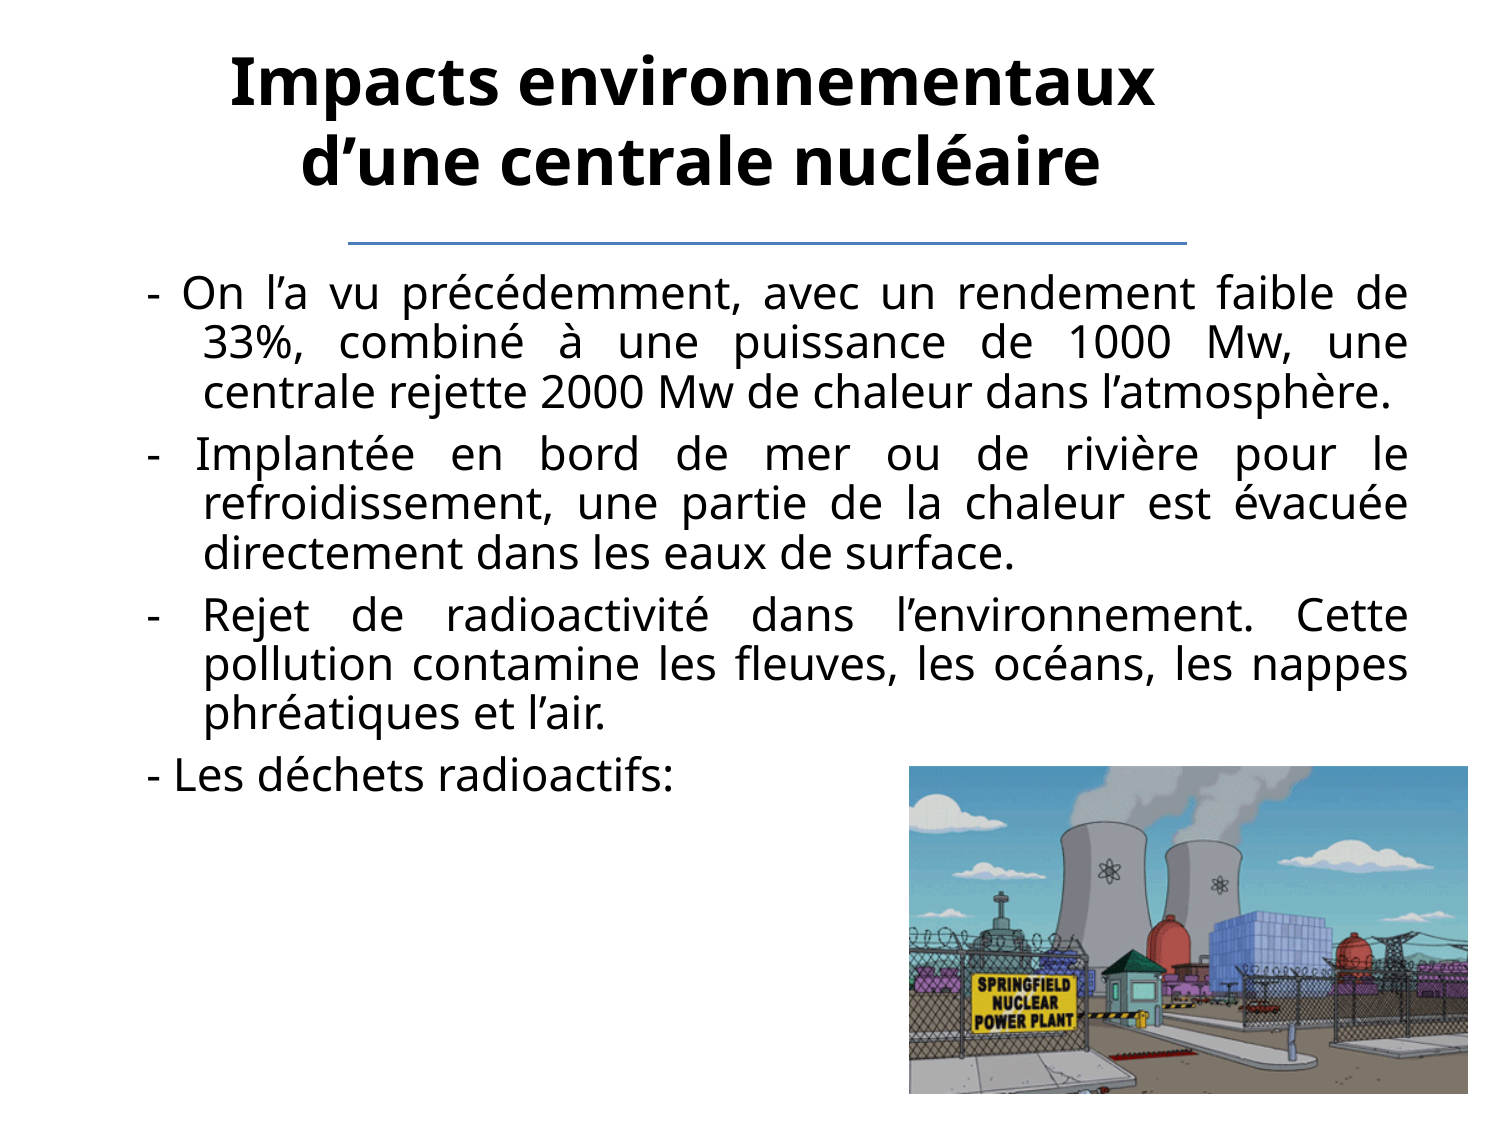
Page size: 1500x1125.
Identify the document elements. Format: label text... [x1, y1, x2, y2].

text_box Impacts environnementaux d’une centrale nucléaire [215, 30, 1429, 272]
picture [909, 766, 1468, 1095]
list - On l’a vu précédemment, avec un rendement faible de 33%, combiné à une puissance de 1000 Mw, une centrale rejette 2000 Mw de chaleur dans l’atmosphère. - Implantée en bord de mer ou de rivière pour le refroidissement, une partie de la chaleur est évacuée directement dans les eaux de surface. - Rejet de radioactivité dans l’environnement. Cette pollution contamine les fleuves, les océans, les nappes phréatiques et l’air. - Les déchets radioactifs: [75, 262, 1426, 1005]
